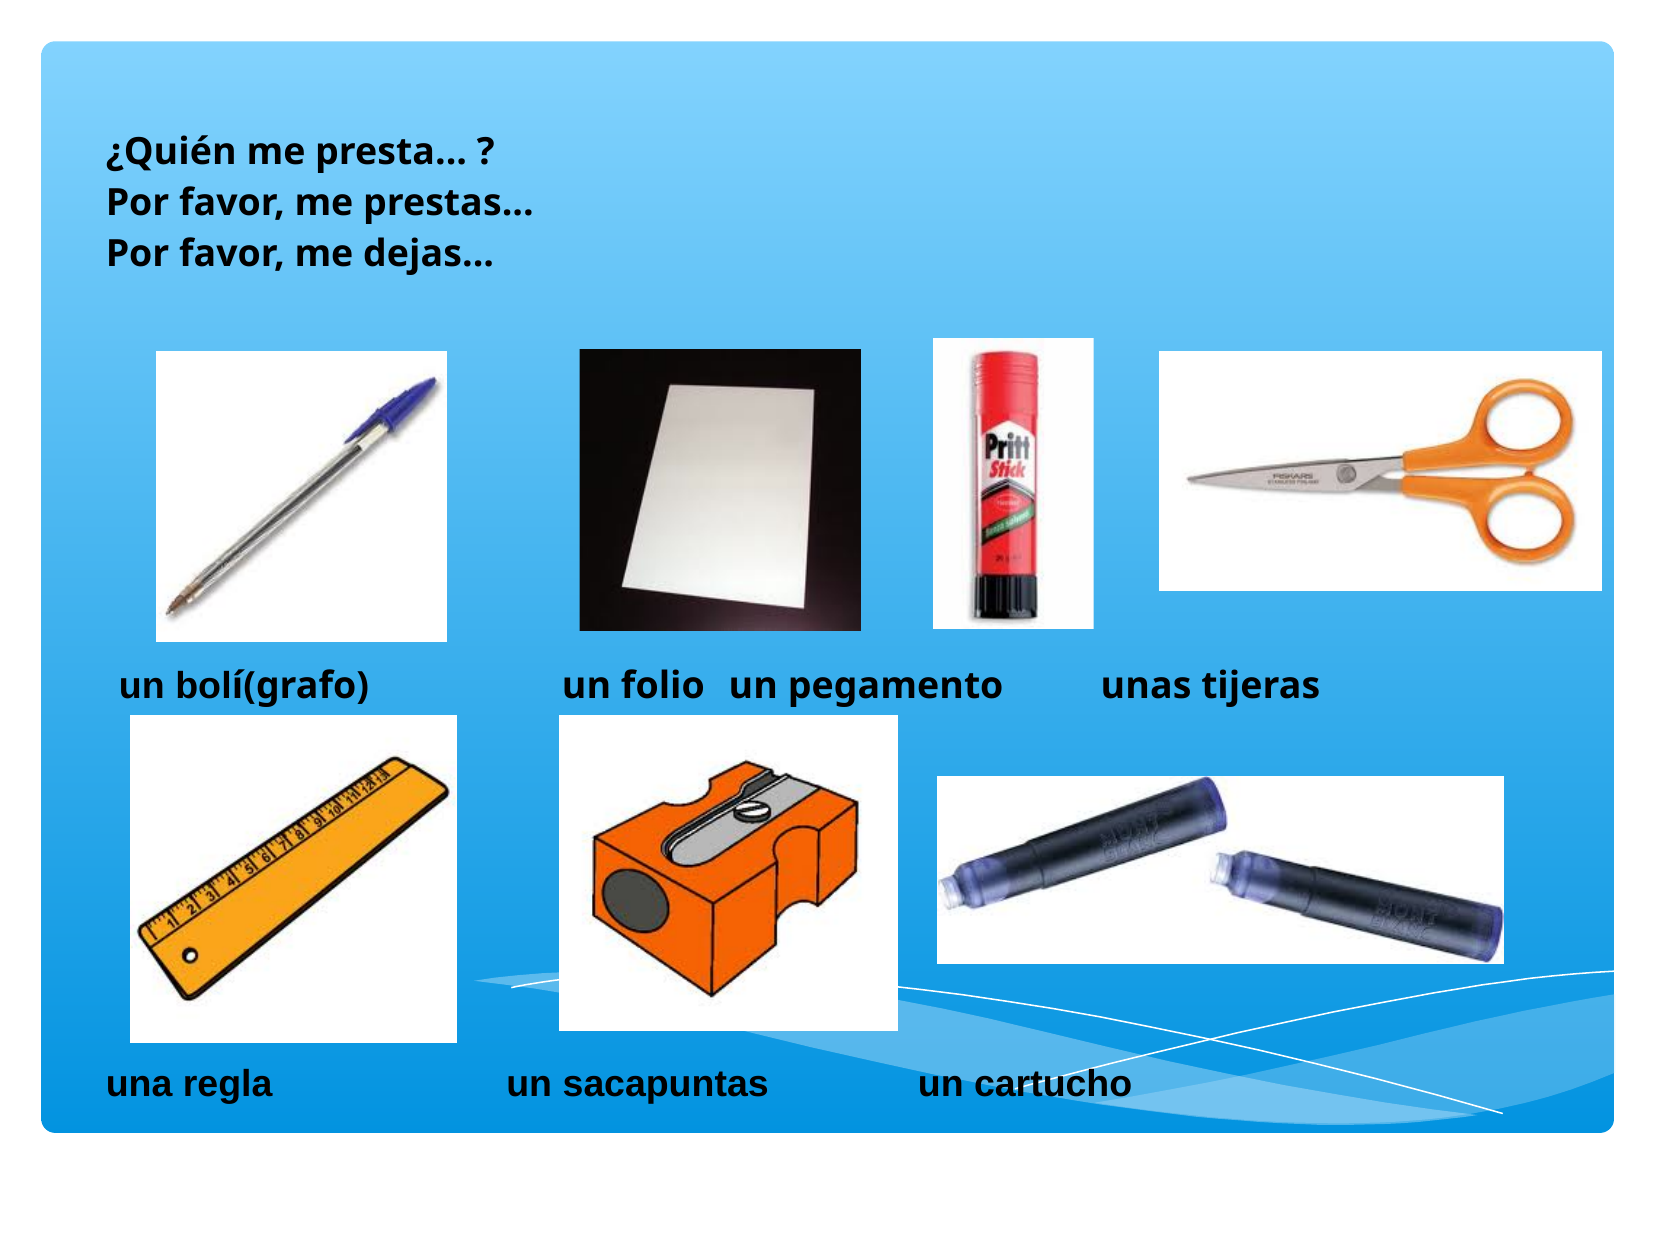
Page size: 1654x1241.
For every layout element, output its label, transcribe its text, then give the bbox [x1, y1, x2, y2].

picture [933, 338, 1094, 629]
picture [156, 351, 447, 642]
picture [579, 349, 861, 631]
picture [559, 717, 934, 1031]
picture [41, 717, 555, 1042]
picture [937, 776, 1504, 964]
text_box una regla un sacapuntas un cartucho [91, 1054, 1589, 1121]
text_box un bolí(grafo) un folio un pegamento unas tijeras [104, 650, 1589, 717]
text_box ¿Quién me presta... ? Por favor, me prestas... Por favor, me dejas... [91, 117, 586, 283]
picture [1159, 351, 1602, 591]
